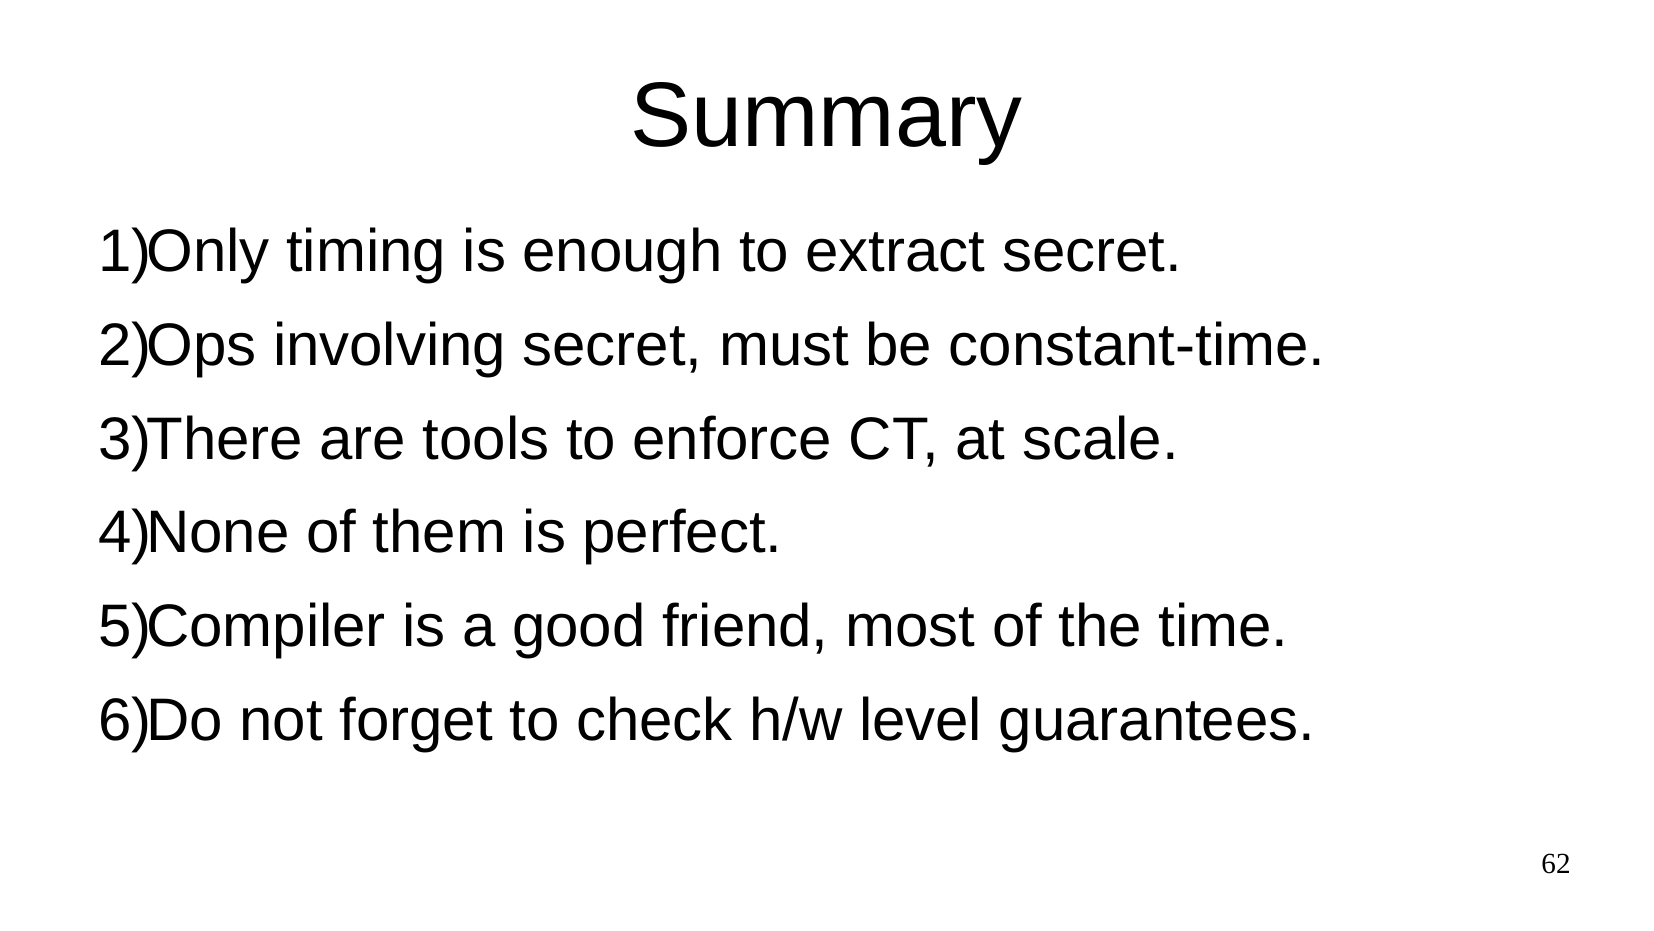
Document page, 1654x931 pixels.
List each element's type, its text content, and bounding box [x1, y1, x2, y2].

list Only timing is enough to extract secret. Ops involving secret, must be constant-time. There are tools to enforce CT, at scale. None of them is perfect. Compiler is a good friend, most of the time. Do not forget to check h/w level guarantees. [82, 217, 1571, 758]
title Summary [82, 37, 1571, 193]
